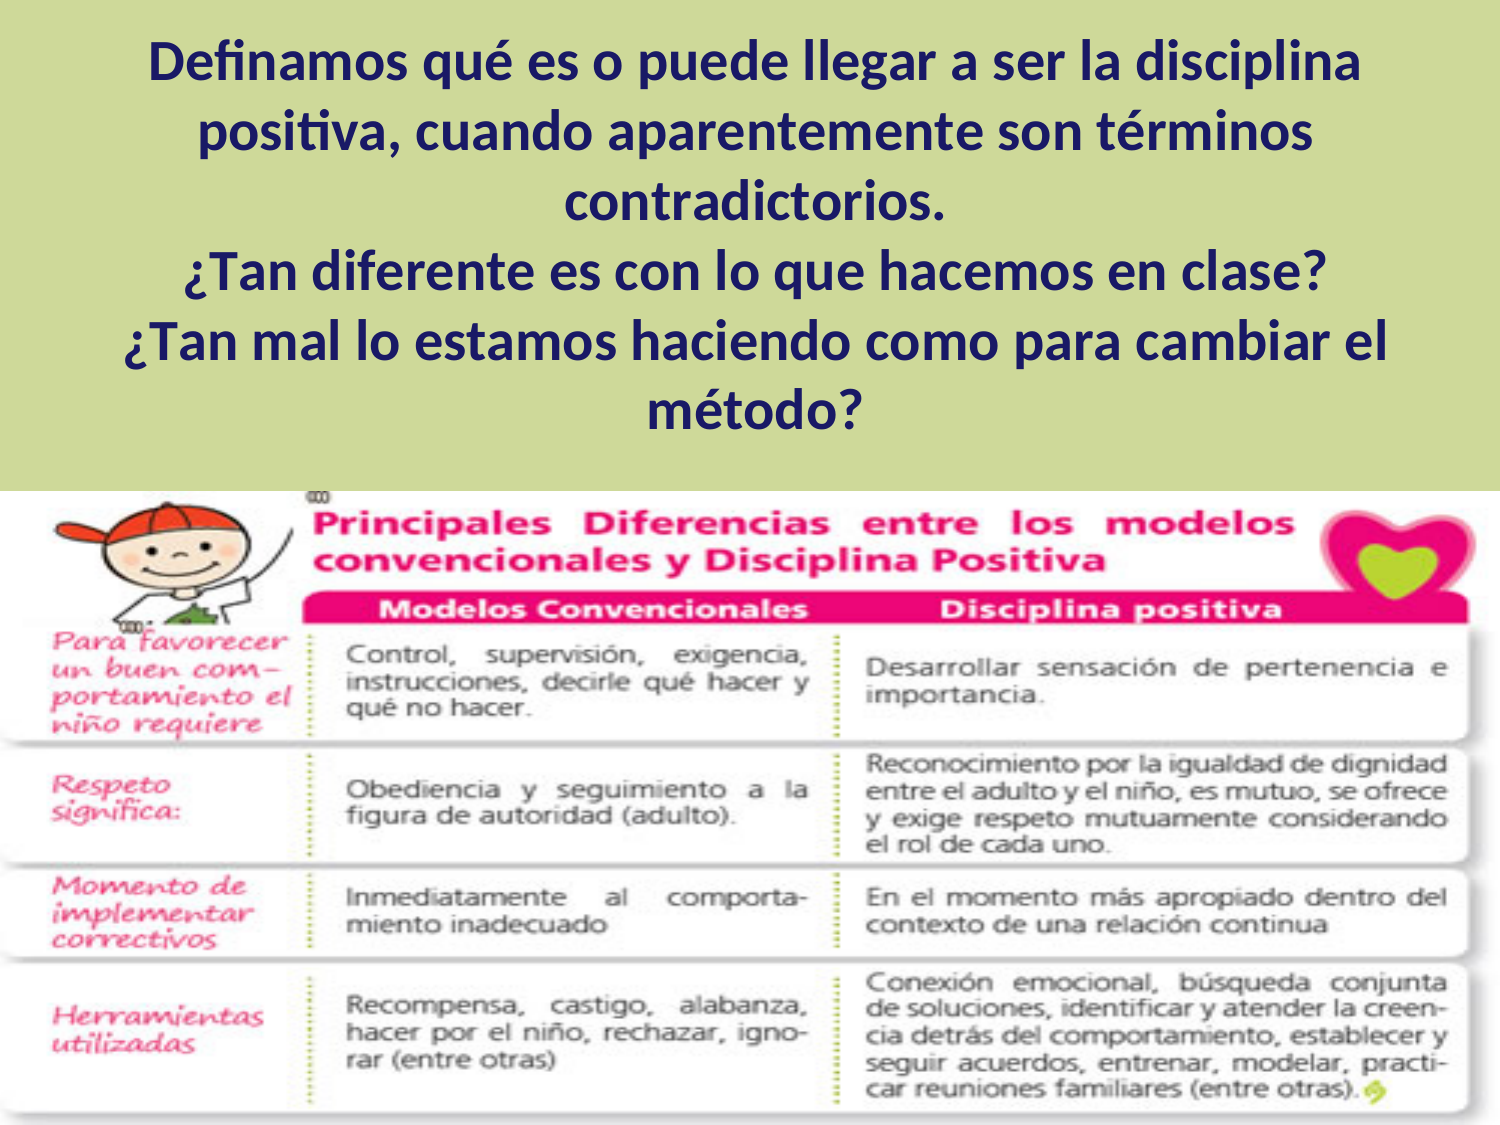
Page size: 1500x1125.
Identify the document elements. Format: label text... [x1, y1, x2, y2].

picture [0, 491, 1500, 1125]
title Definamos qué es o puede llegar a ser la disciplina positiva, cuando aparentemente son términos contradictorios. ¿Tan diferente es con lo que hacemos en clase? ¿Tan mal lo estamos haciendo como para cambiar el método? [41, 90, 1471, 374]
